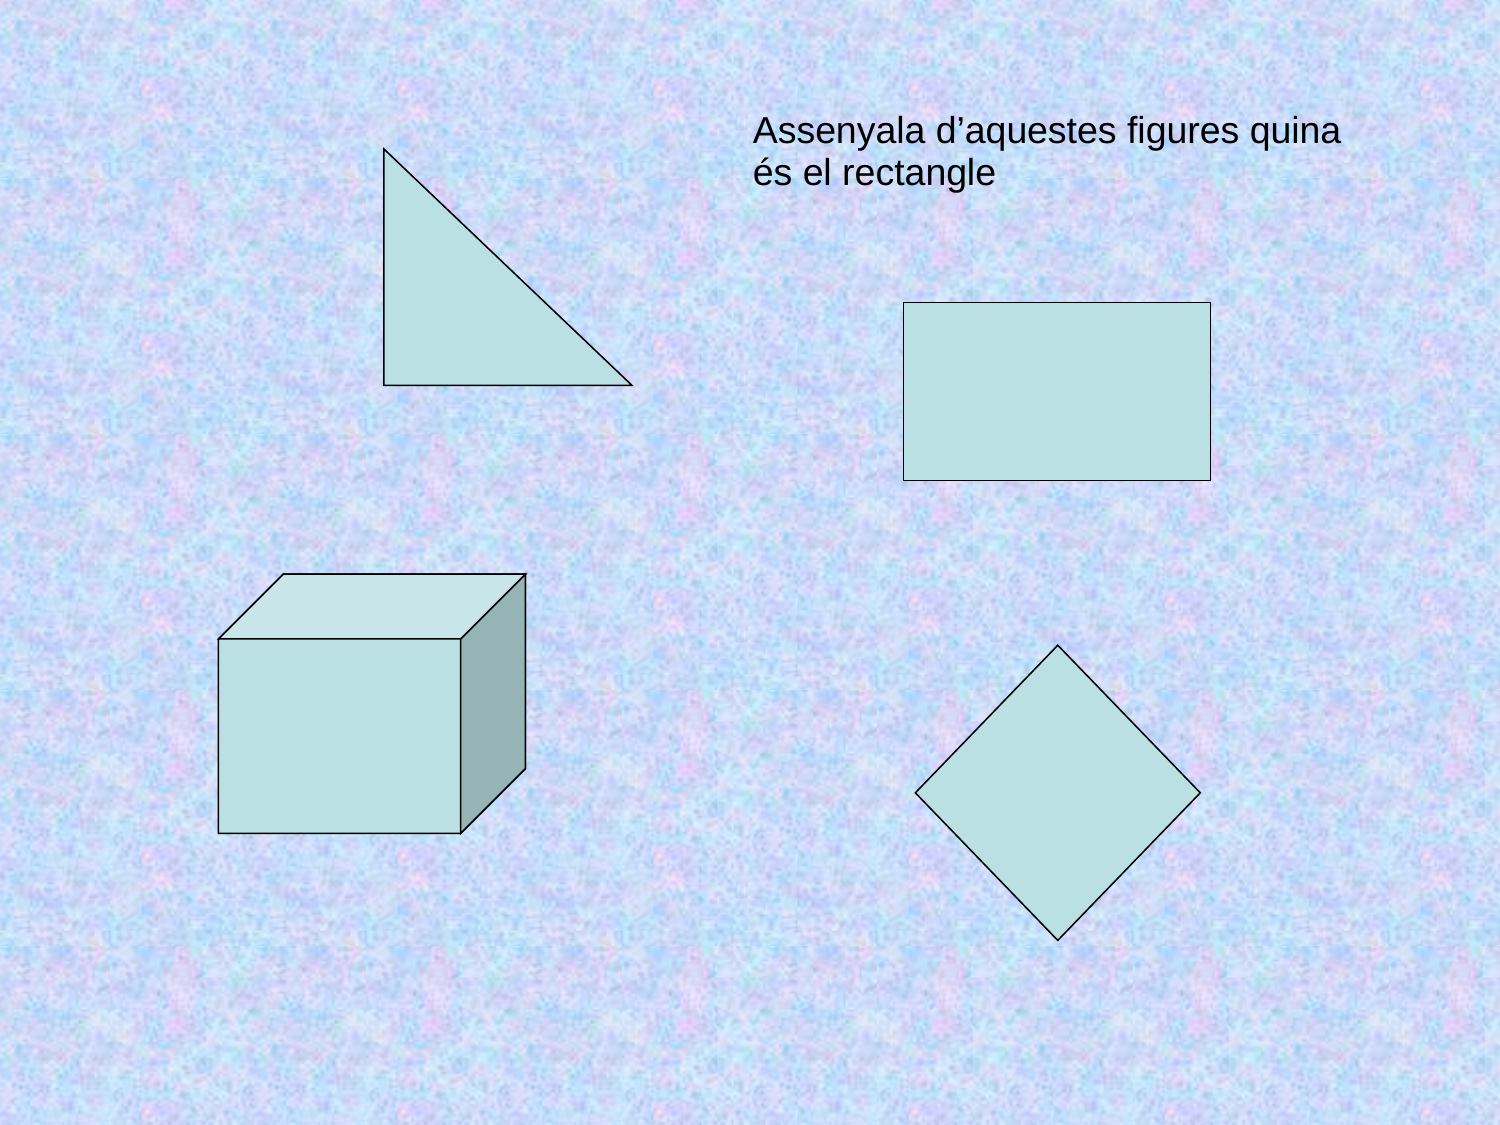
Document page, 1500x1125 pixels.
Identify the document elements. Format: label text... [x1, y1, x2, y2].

text_box [218, 574, 526, 834]
text_box [383, 148, 633, 386]
text_box [903, 302, 1211, 481]
picture [0, 0, 1500, 1125]
text_box [915, 645, 1201, 941]
text_box Assenyala d’aquestes figures quina és el rectangle [738, 101, 1388, 202]
